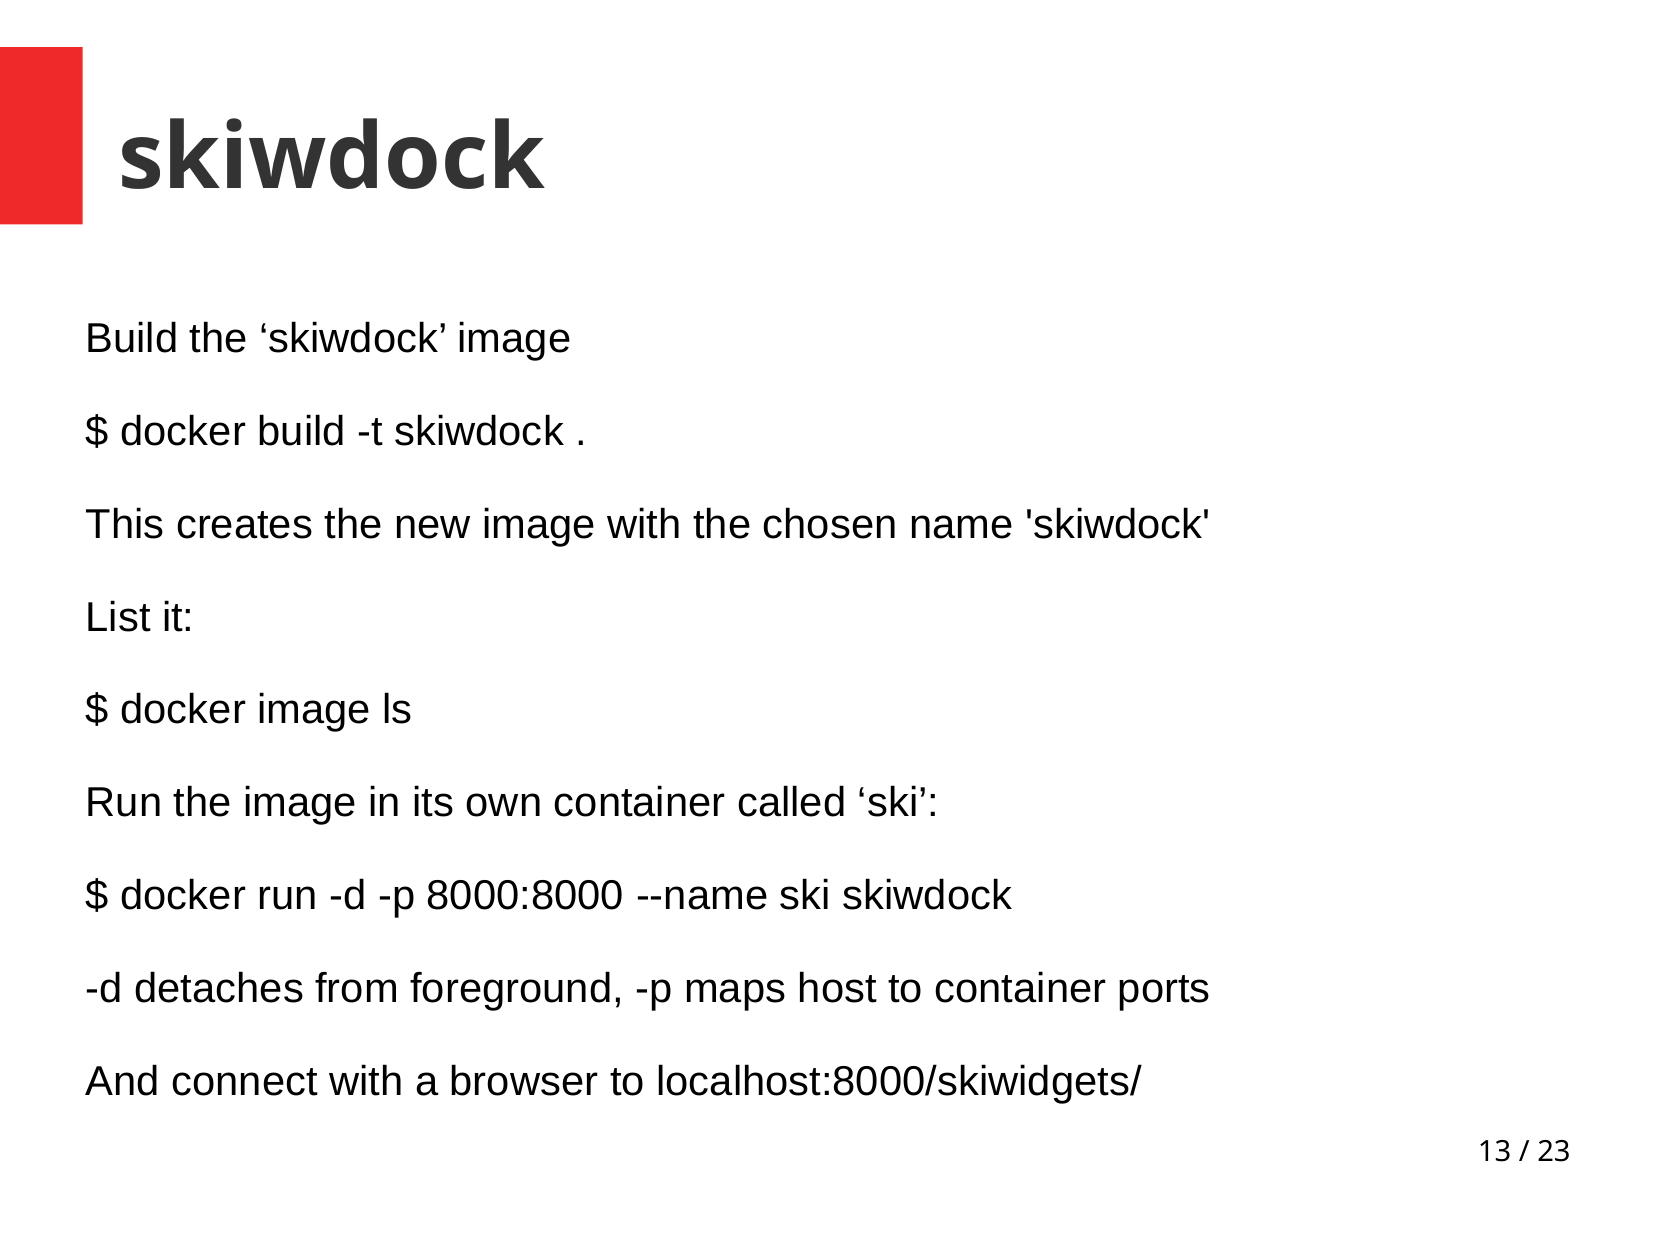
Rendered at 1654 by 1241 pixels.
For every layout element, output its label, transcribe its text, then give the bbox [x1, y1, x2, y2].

text_box Build the ‘skiwdock’ image $ docker build -t skiwdock . This creates the new image with the chosen name 'skiwdock' List it: $ docker image ls Run the image in its own container called ‘ski’: $ docker run -d -p 8000:8000 --name ski skiwdock -d detaches from foreground, -p maps host to container ports And connect with a browser to localhost:8000/skiwidgets/ [70, 307, 1418, 1113]
title skiwdock [118, 49, 1571, 257]
